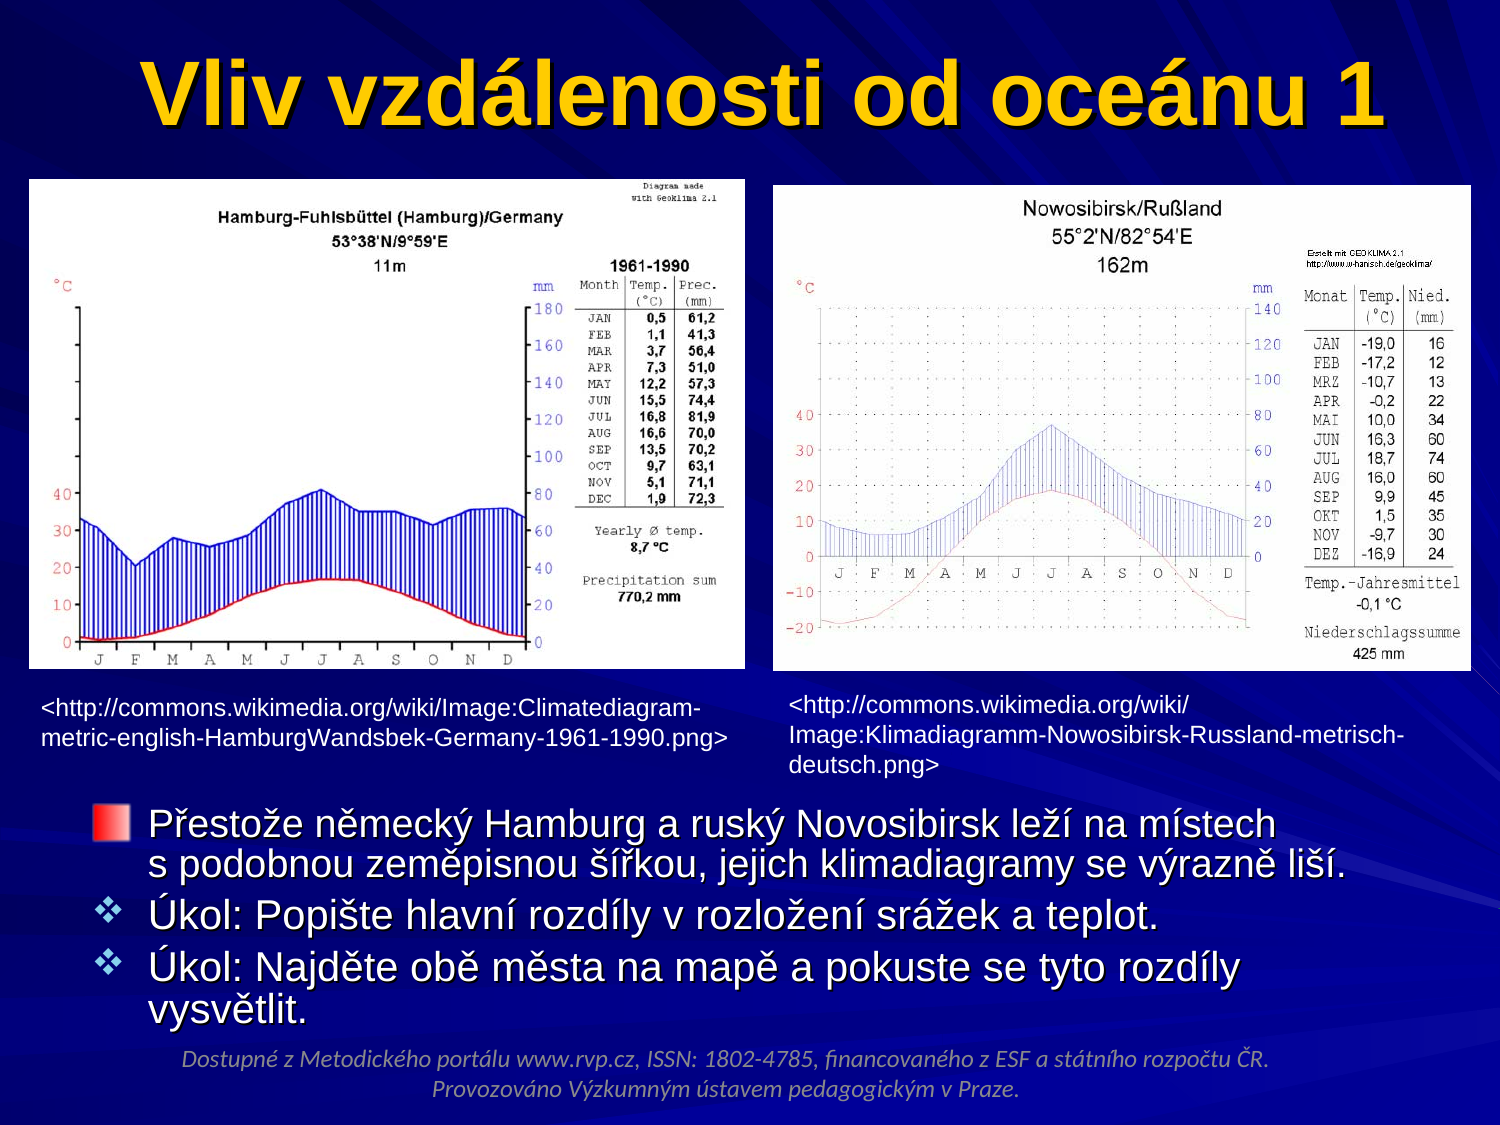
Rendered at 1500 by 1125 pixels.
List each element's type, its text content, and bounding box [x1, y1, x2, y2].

picture [29, 179, 745, 669]
title Vliv vzdálenosti od oceánu 1 [88, 0, 1439, 188]
text_box <http://commons.wikimedia.org/wiki/Image:Climatediagram-metric-english-HamburgWandsbek-Germany-1961-1990.png> [25, 683, 762, 760]
picture [773, 185, 1471, 671]
list Přestože německý Hamburg a ruský Novosibirsk leží na místech s podobnou zeměpisnou šířkou, jejich klimadiagramy se výrazně liší. Úkol: Popište hlavní rozdíly v rozložení srážek a teplot. Úkol: Najděte obě města na mapě a pokuste se tyto rozdíly vysvětlit. [76, 798, 1427, 1083]
text_box Dostupné z Metodického portálu www.rvp.cz, ISSN: 1802-4785, financovaného z ESF a státního rozpočtu ČR. Provozováno Výzkumným ústavem pedagogickým v Praze. [105, 1042, 1348, 1103]
text_box <http://commons.wikimedia.org/wiki/Image:Klimadiagramm-Nowosibirsk-Russland-metrisch-deutsch.png> [773, 680, 1459, 787]
